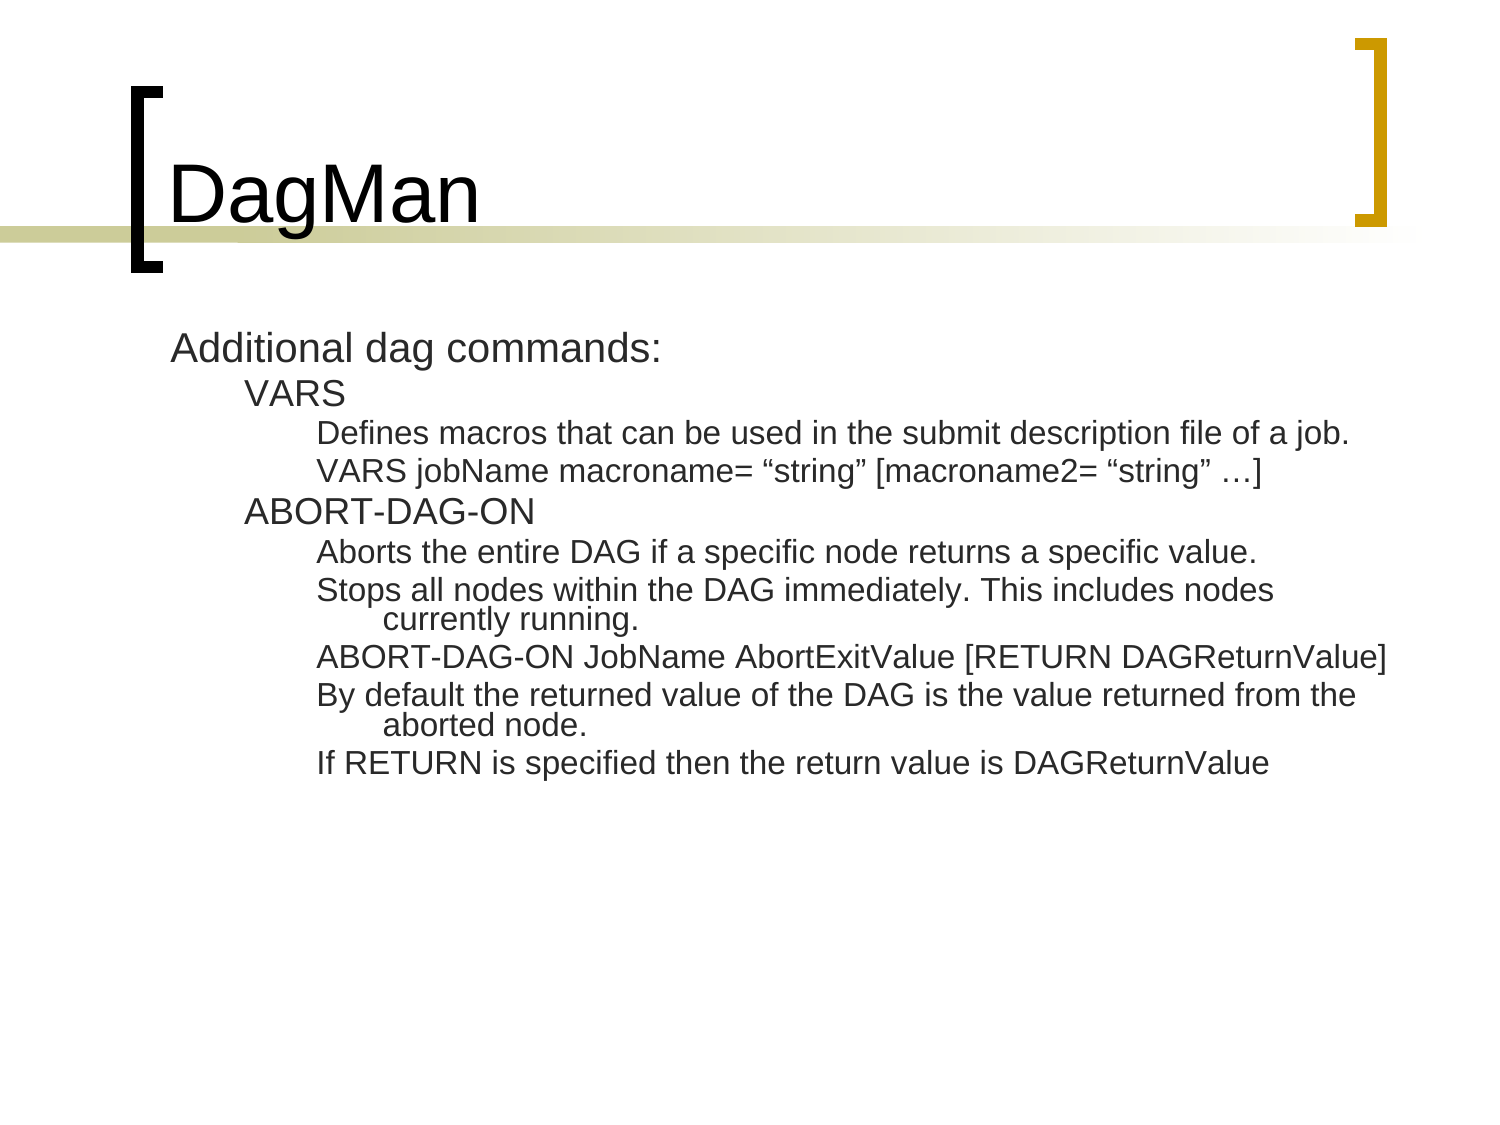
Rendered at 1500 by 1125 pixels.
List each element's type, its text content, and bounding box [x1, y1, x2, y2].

title DagMan [152, 15, 1328, 248]
list Additional dag commands: VARS Defines macros that can be used in the submit description file of a job. VARS jobName macroname= “string” [macroname2= “string” …] ABORT-DAG-ON Aborts the entire DAG if a specific node returns a specific value. Stops all nodes within the DAG immediately. This includes nodes currently running. ABORT-DAG-ON JobName AbortExitValue [RETURN DAGReturnValue] By default the returned value of the DAG is the value returned from the aborted node. If RETURN is specified then the return value is DAGReturnValue [155, 324, 1413, 1001]
